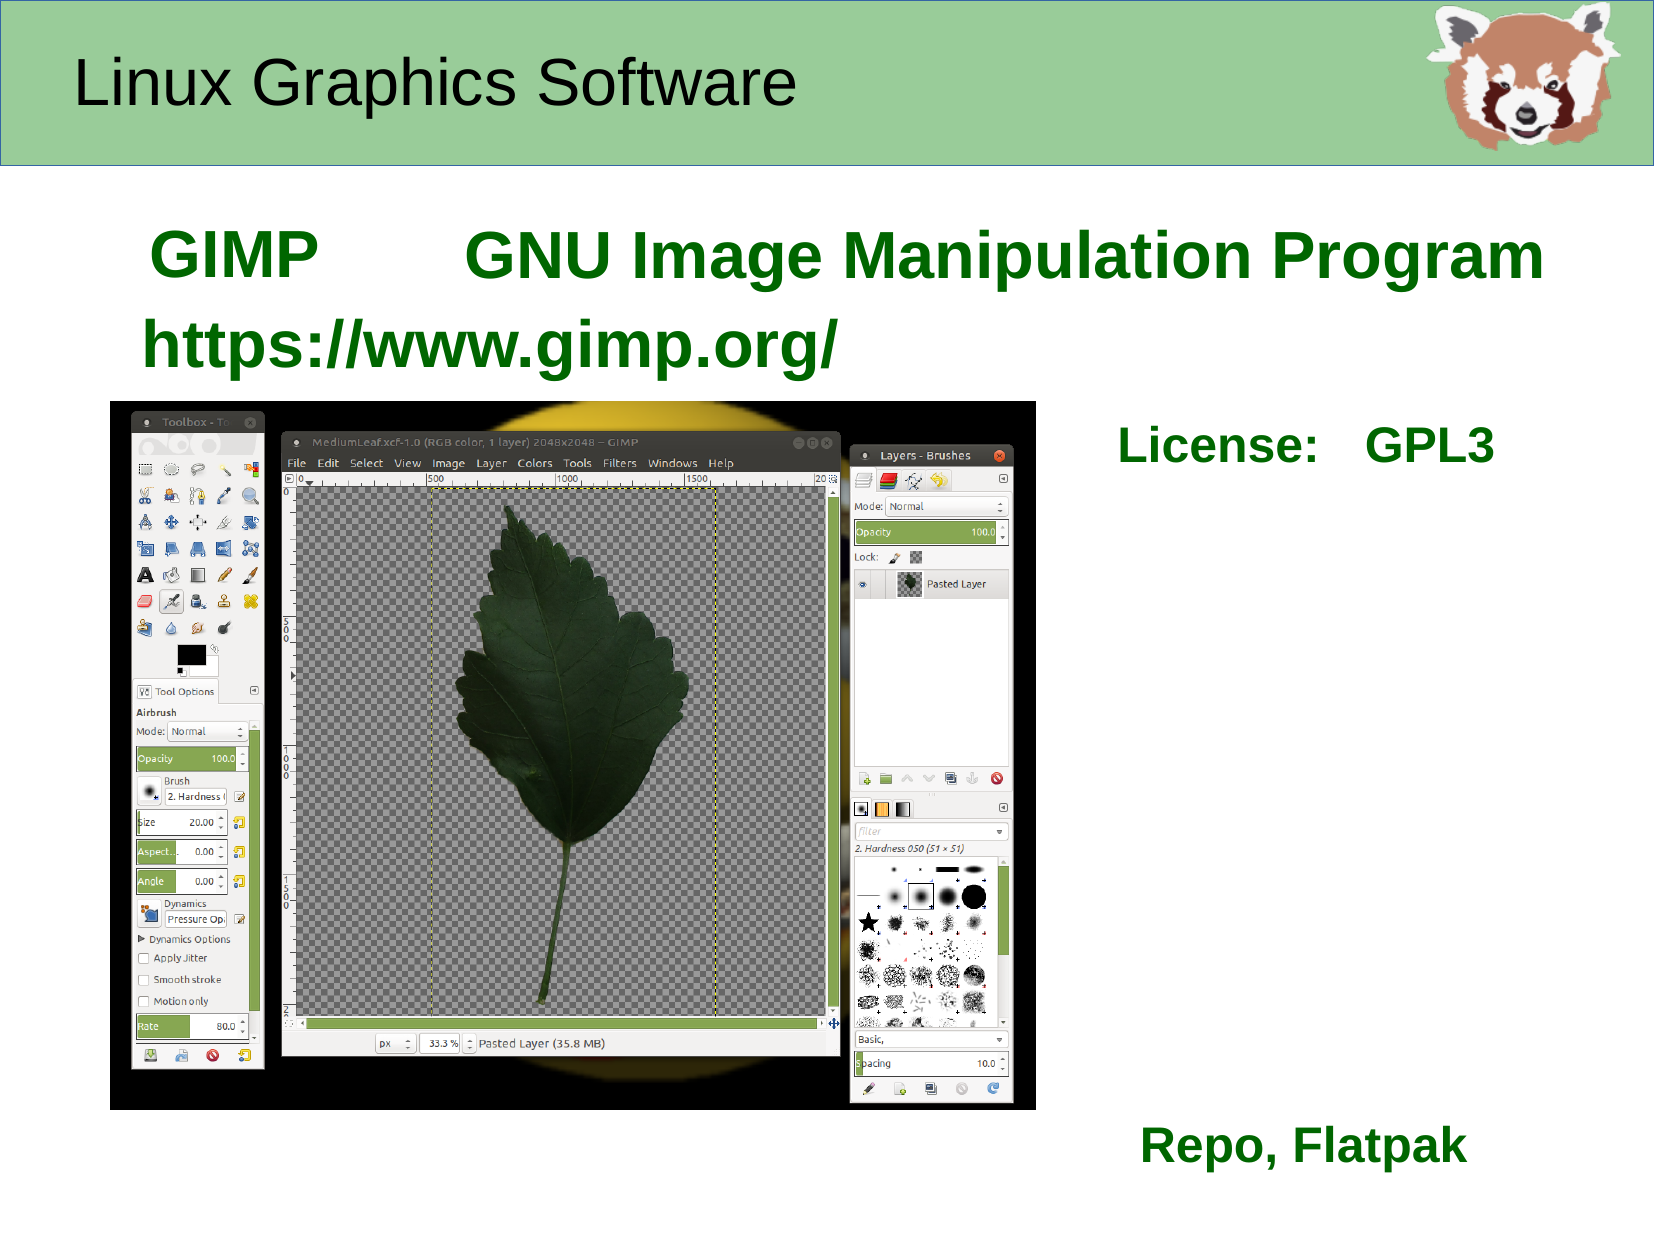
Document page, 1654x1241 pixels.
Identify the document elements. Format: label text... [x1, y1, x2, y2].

text_box https://www.gimp.org/ [127, 299, 856, 390]
text_box GPL3 [1350, 409, 1511, 481]
text_box License: [1102, 409, 1336, 481]
picture [110, 401, 1036, 1111]
text_box GNU Image Manipulation Program [450, 210, 1563, 301]
text_box [0, 0, 1654, 166]
text_box Repo, Flatpak [1125, 1110, 1593, 1201]
title Linux Graphics Software [0, 15, 856, 151]
text_box GIMP [135, 210, 336, 299]
picture [1426, 2, 1621, 151]
